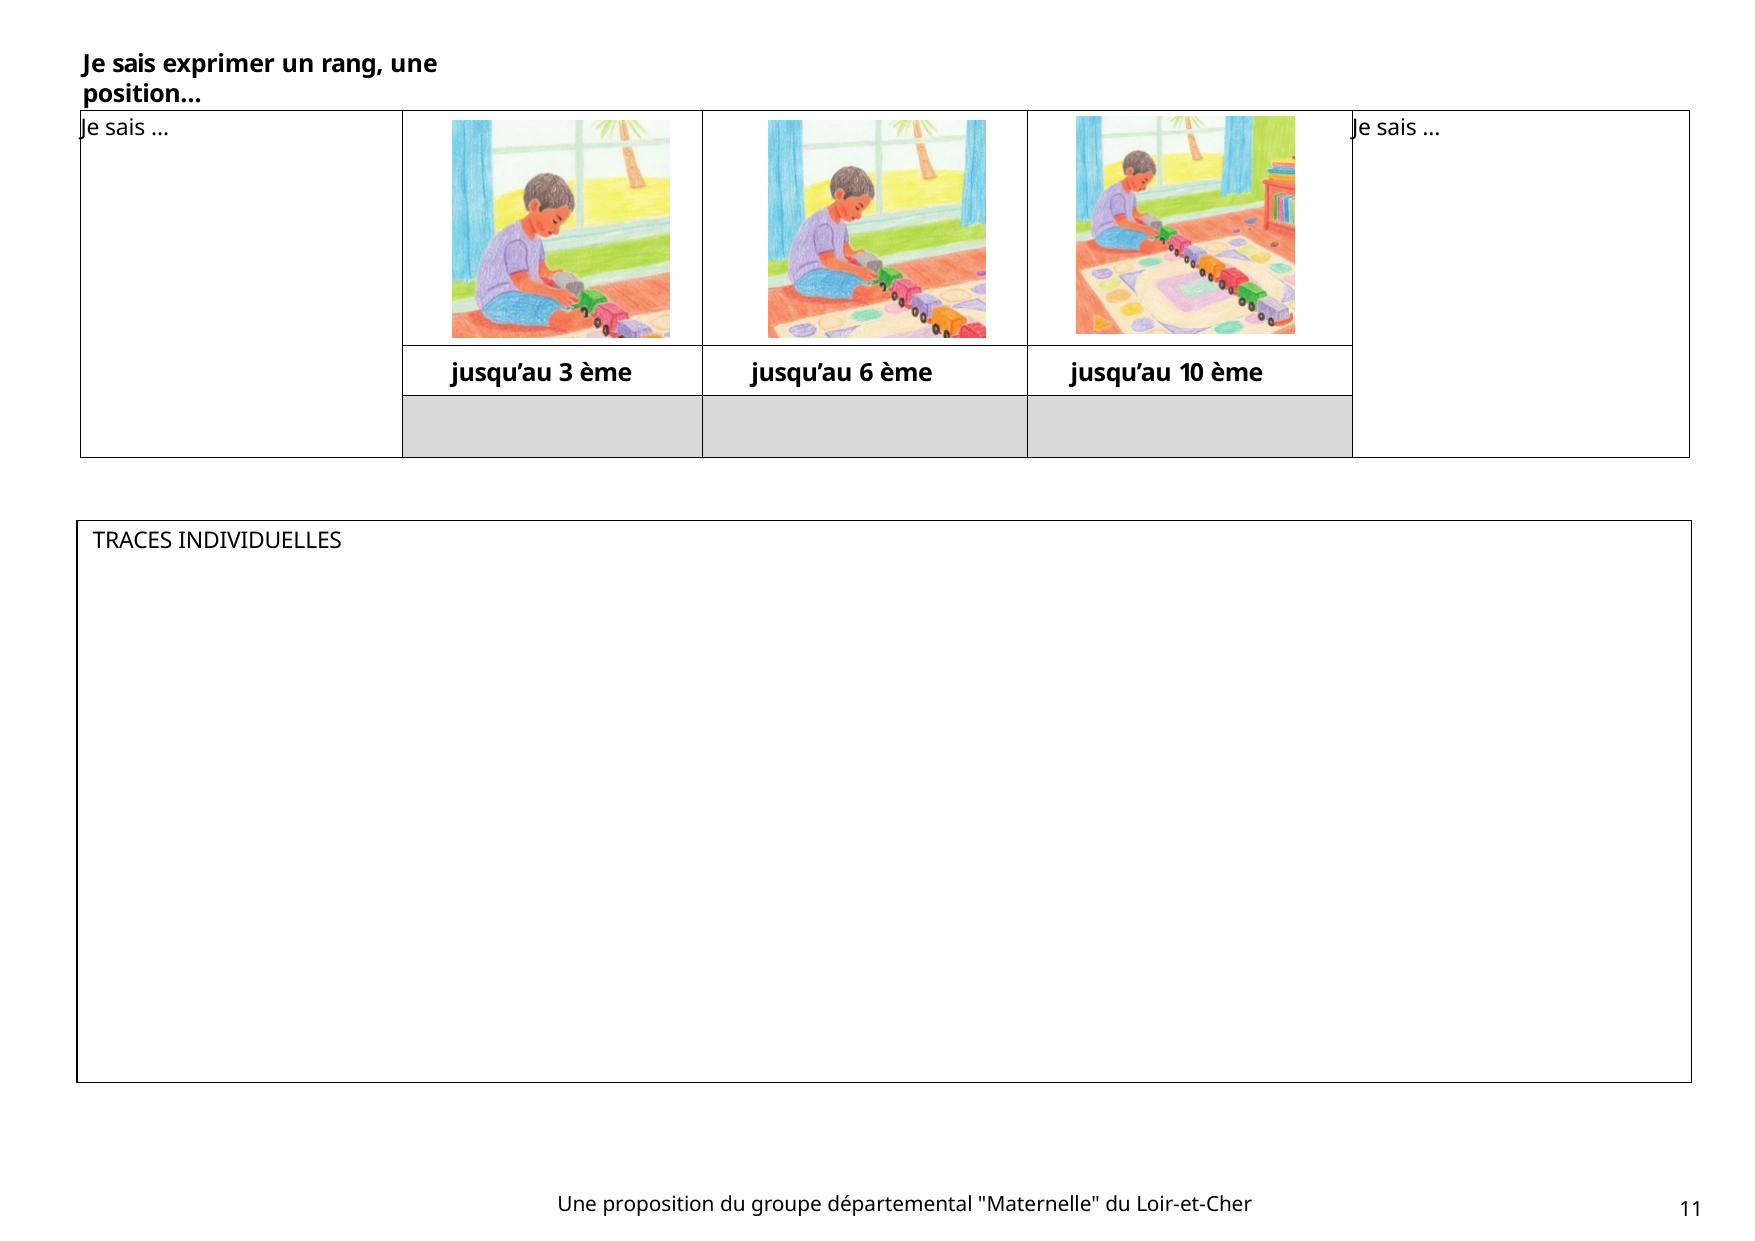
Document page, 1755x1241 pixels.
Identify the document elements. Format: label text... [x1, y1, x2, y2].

table_cell jusqu’au 3 ème [403, 346, 702, 395]
table_cell [703, 396, 1027, 457]
table_cell jusqu’au 10 ème [1028, 346, 1352, 395]
table_header [1028, 111, 1352, 345]
table_cell jusqu’au 6 ème [703, 346, 1027, 395]
table_cell [1028, 396, 1352, 457]
text_box TRACES INDIVIDUELLES [77, 520, 1692, 1083]
table_header [703, 111, 1027, 345]
picture [1076, 116, 1295, 334]
picture [452, 120, 670, 338]
table_header Je sais … [1353, 111, 1689, 457]
picture [768, 120, 986, 338]
table_header Je sais … [81, 111, 402, 457]
table_cell [403, 396, 702, 457]
text_box Je sais exprimer un rang, une position… [80, 45, 553, 108]
text_box Une proposition du groupe départemental "Maternelle" du Loir-et-Cher [542, 1182, 1307, 1223]
table_header [403, 111, 702, 345]
text_box 11 [1664, 1188, 1729, 1228]
